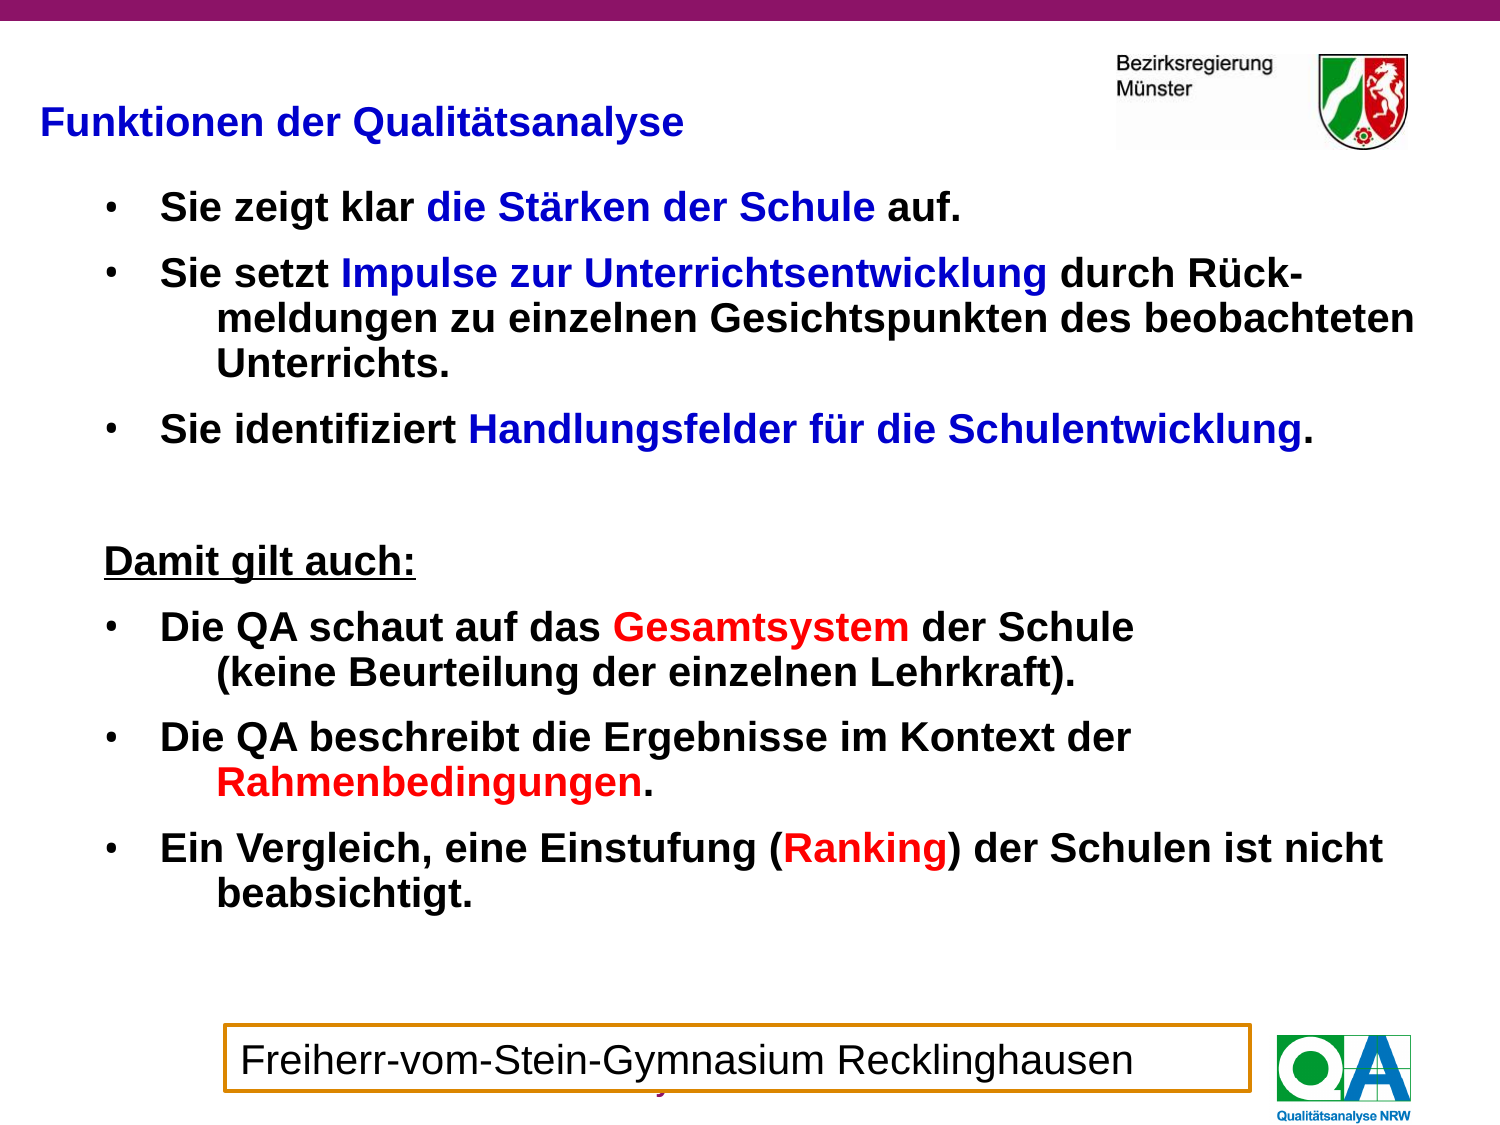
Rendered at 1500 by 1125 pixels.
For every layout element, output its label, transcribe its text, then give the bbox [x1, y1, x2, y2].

title Funktionen der Qualitätsanalyse [39, 50, 934, 145]
text_box Sie zeigt klar die Stärken der Schule auf. Sie setzt Impulse zur Unterrichtsentwicklung durch Rück-meldungen zu einzelnen Gesichtspunkten des beobachteten Unterrichts. Sie identifiziert Handlungsfelder für die Schulentwicklung. Damit gilt auch: Die QA schaut auf das Gesamtsystem der Schule (keine Beurteilung der einzelnen Lehrkraft). Die QA beschreibt die Ergebnisse im Kontext der Rahmenbedingungen. Ein Vergleich, eine Einstufung (Ranking) der Schulen ist nicht beabsichtigt. [88, 178, 1465, 1071]
text_box Freiherr-vom-Stein-Gymnasium Recklinghausen [225, 1025, 1251, 1091]
